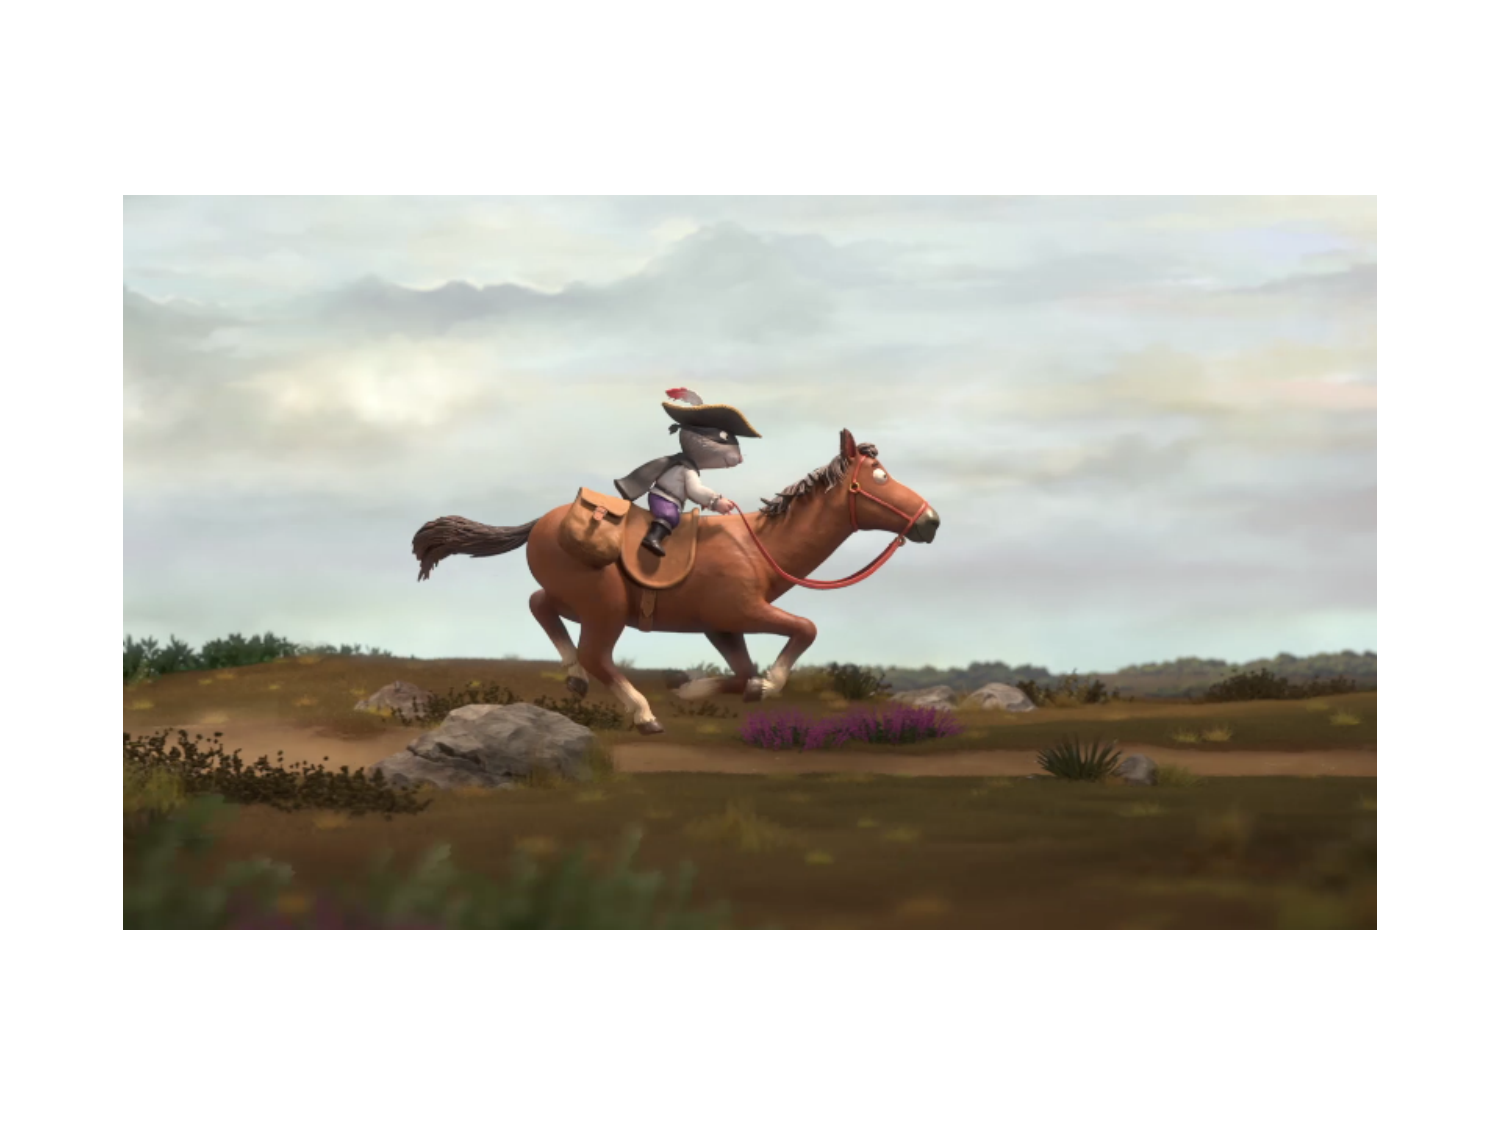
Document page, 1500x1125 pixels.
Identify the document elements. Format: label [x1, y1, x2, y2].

picture [123, 195, 1377, 930]
